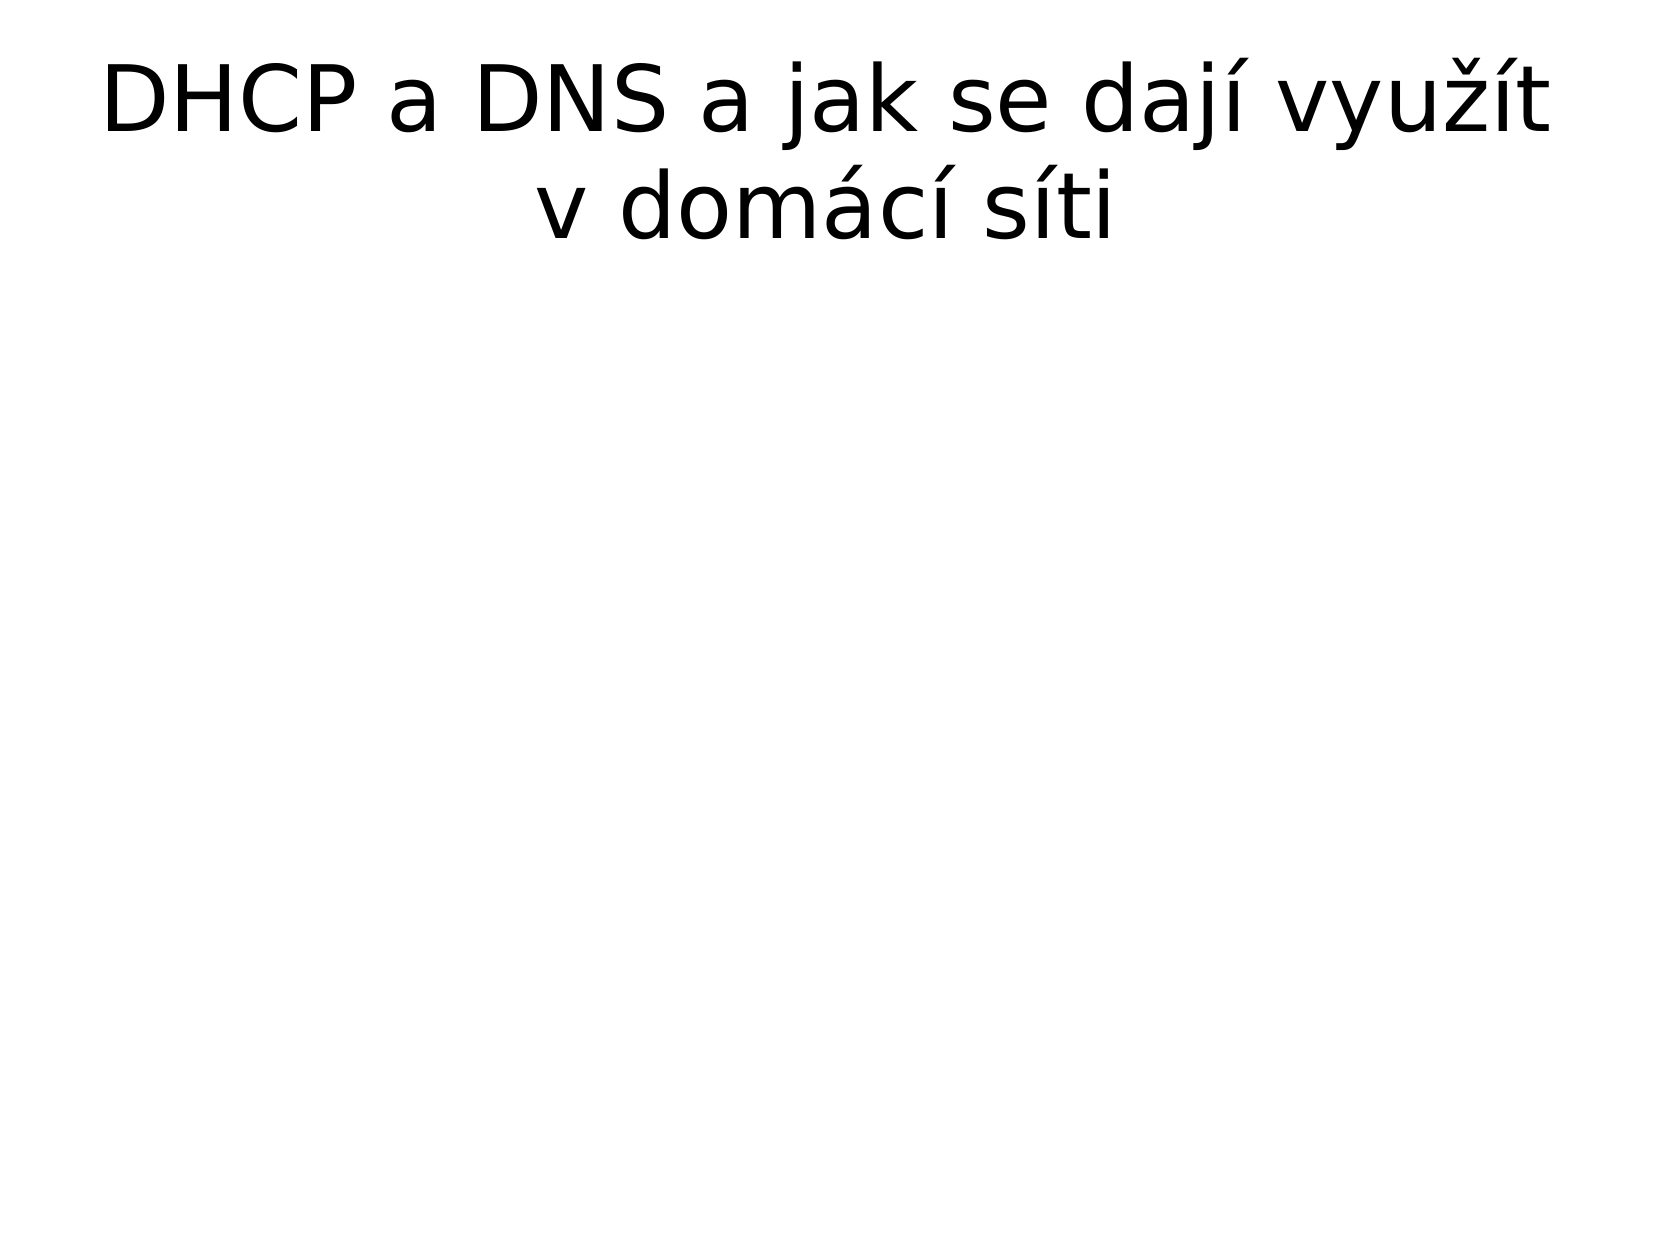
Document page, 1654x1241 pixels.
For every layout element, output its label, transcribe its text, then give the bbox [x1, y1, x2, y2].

title DHCP a DNS a jak se dají využít v domácí síti [82, 45, 1571, 261]
